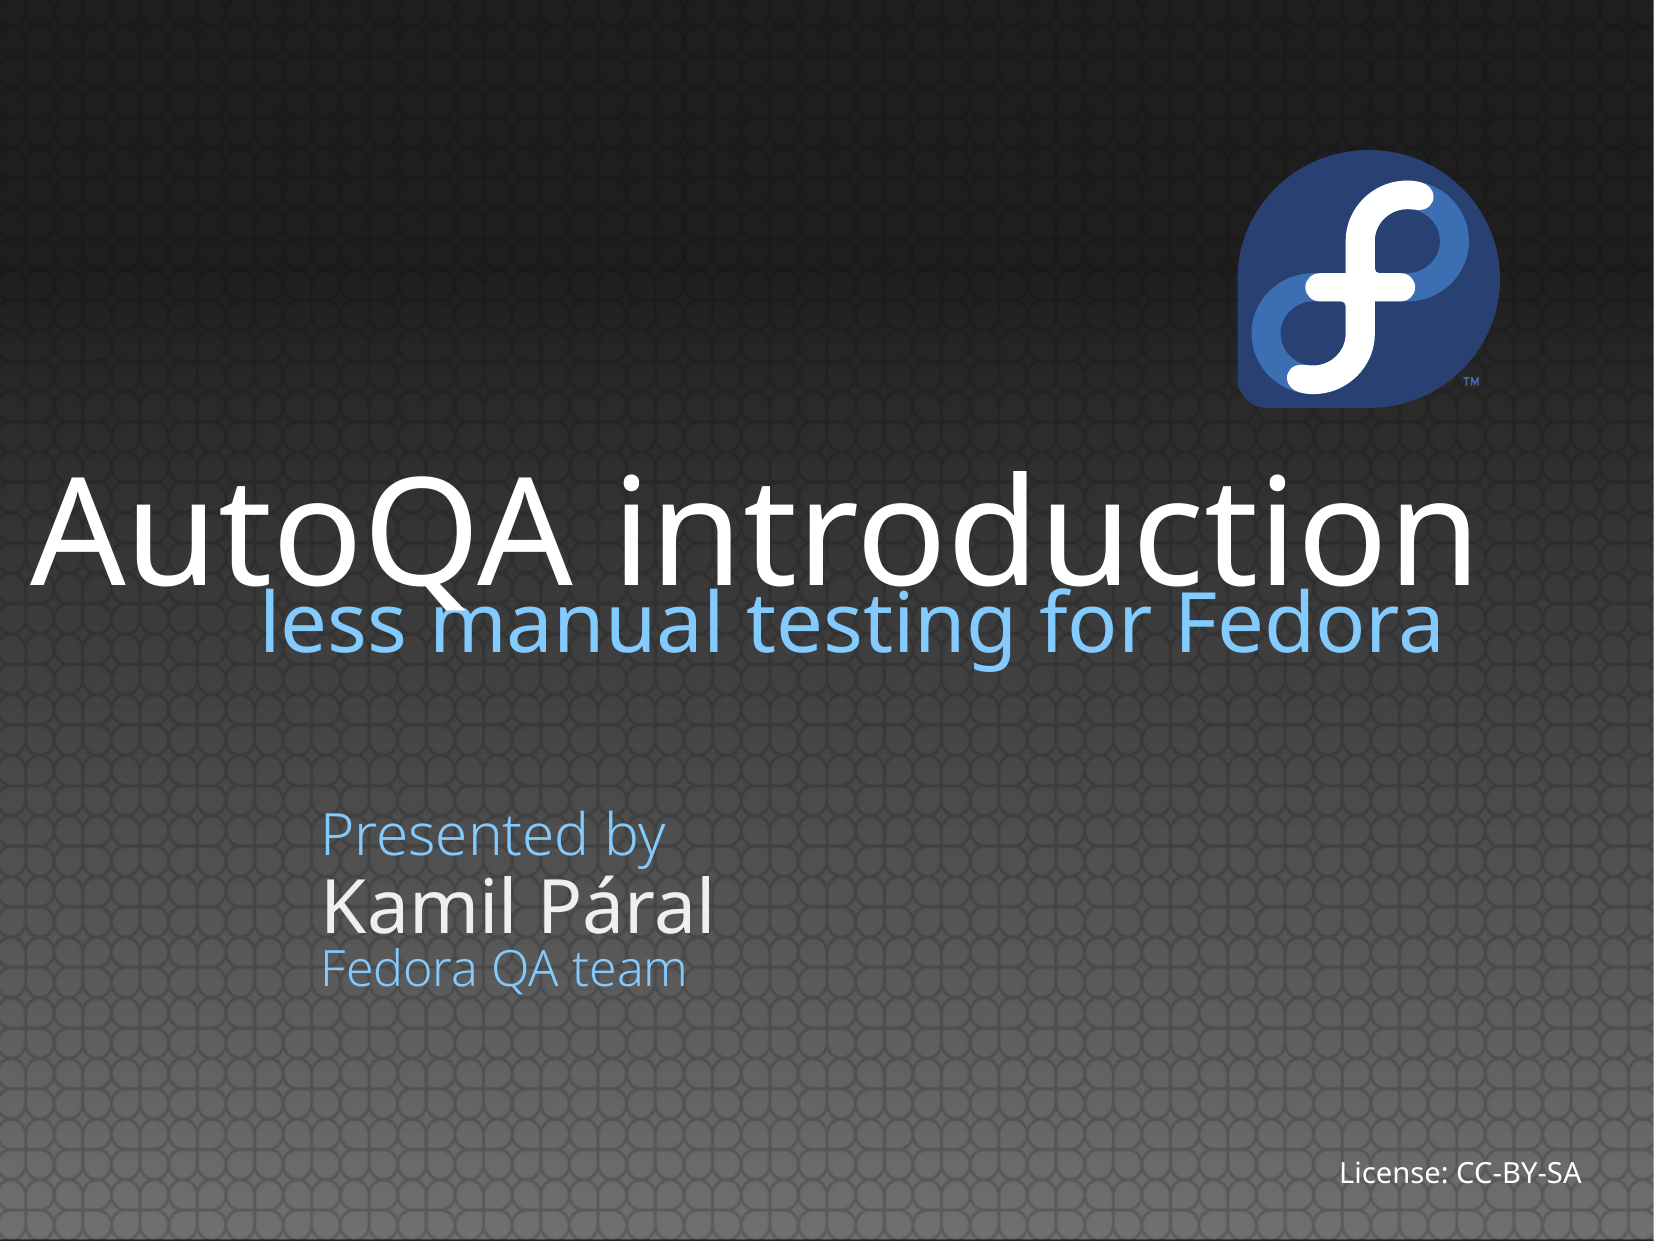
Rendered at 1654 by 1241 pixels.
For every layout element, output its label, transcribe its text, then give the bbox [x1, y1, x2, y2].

text_box AutoQA introduction [37, 417, 1475, 601]
text_box Presented by [305, 785, 681, 866]
picture [0, 0, 1654, 1241]
text_box Fedora QA team [306, 925, 708, 997]
text_box License: CC-BY-SA [56, 1144, 1597, 1215]
subtitle less manual testing for Fedora [100, 601, 1447, 667]
text_box Kamil Páral [305, 846, 1057, 946]
